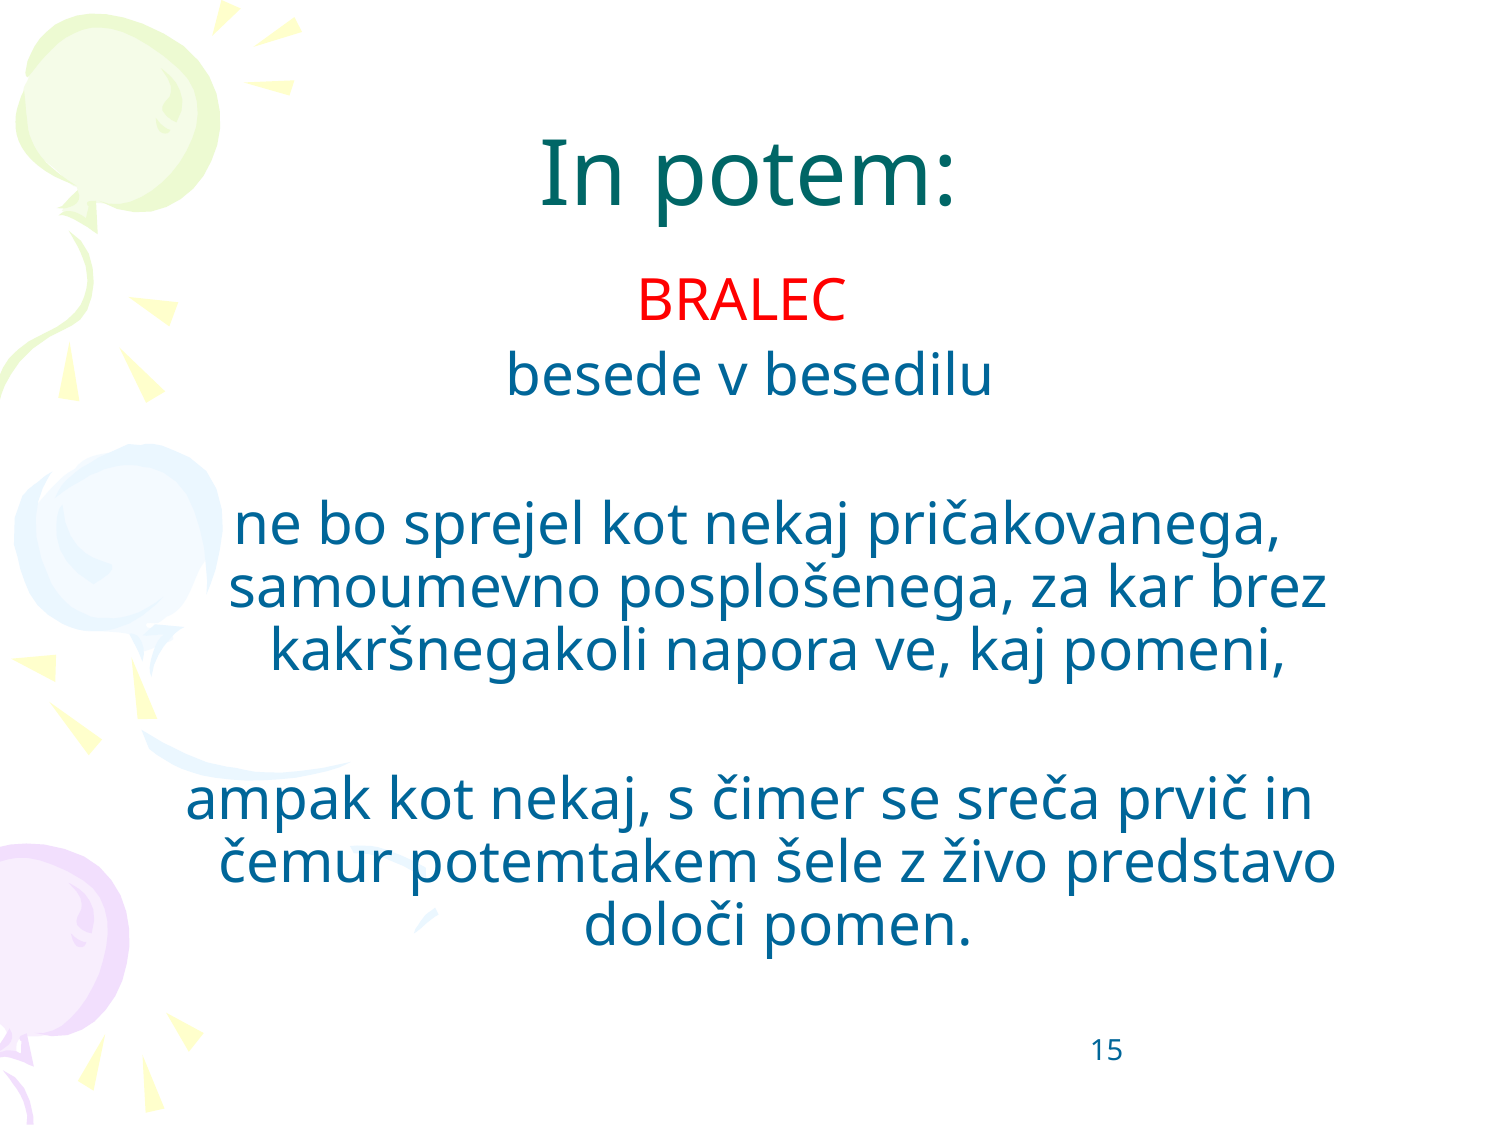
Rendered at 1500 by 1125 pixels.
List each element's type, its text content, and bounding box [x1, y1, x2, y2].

title In potem: [72, 16, 1425, 233]
list BRALEC besede v besedilu ne bo sprejel kot nekaj pričakovanega, samoumevno posplošenega, za kar brez kakršnegakoli napora ve, kaj pomeni, ampak kot nekaj, s čimer se sreča prvič in čemur potemtakem šele z živo predstavo določi pomen. [75, 262, 1425, 994]
slide_number <number> [1074, 1024, 1425, 1100]
